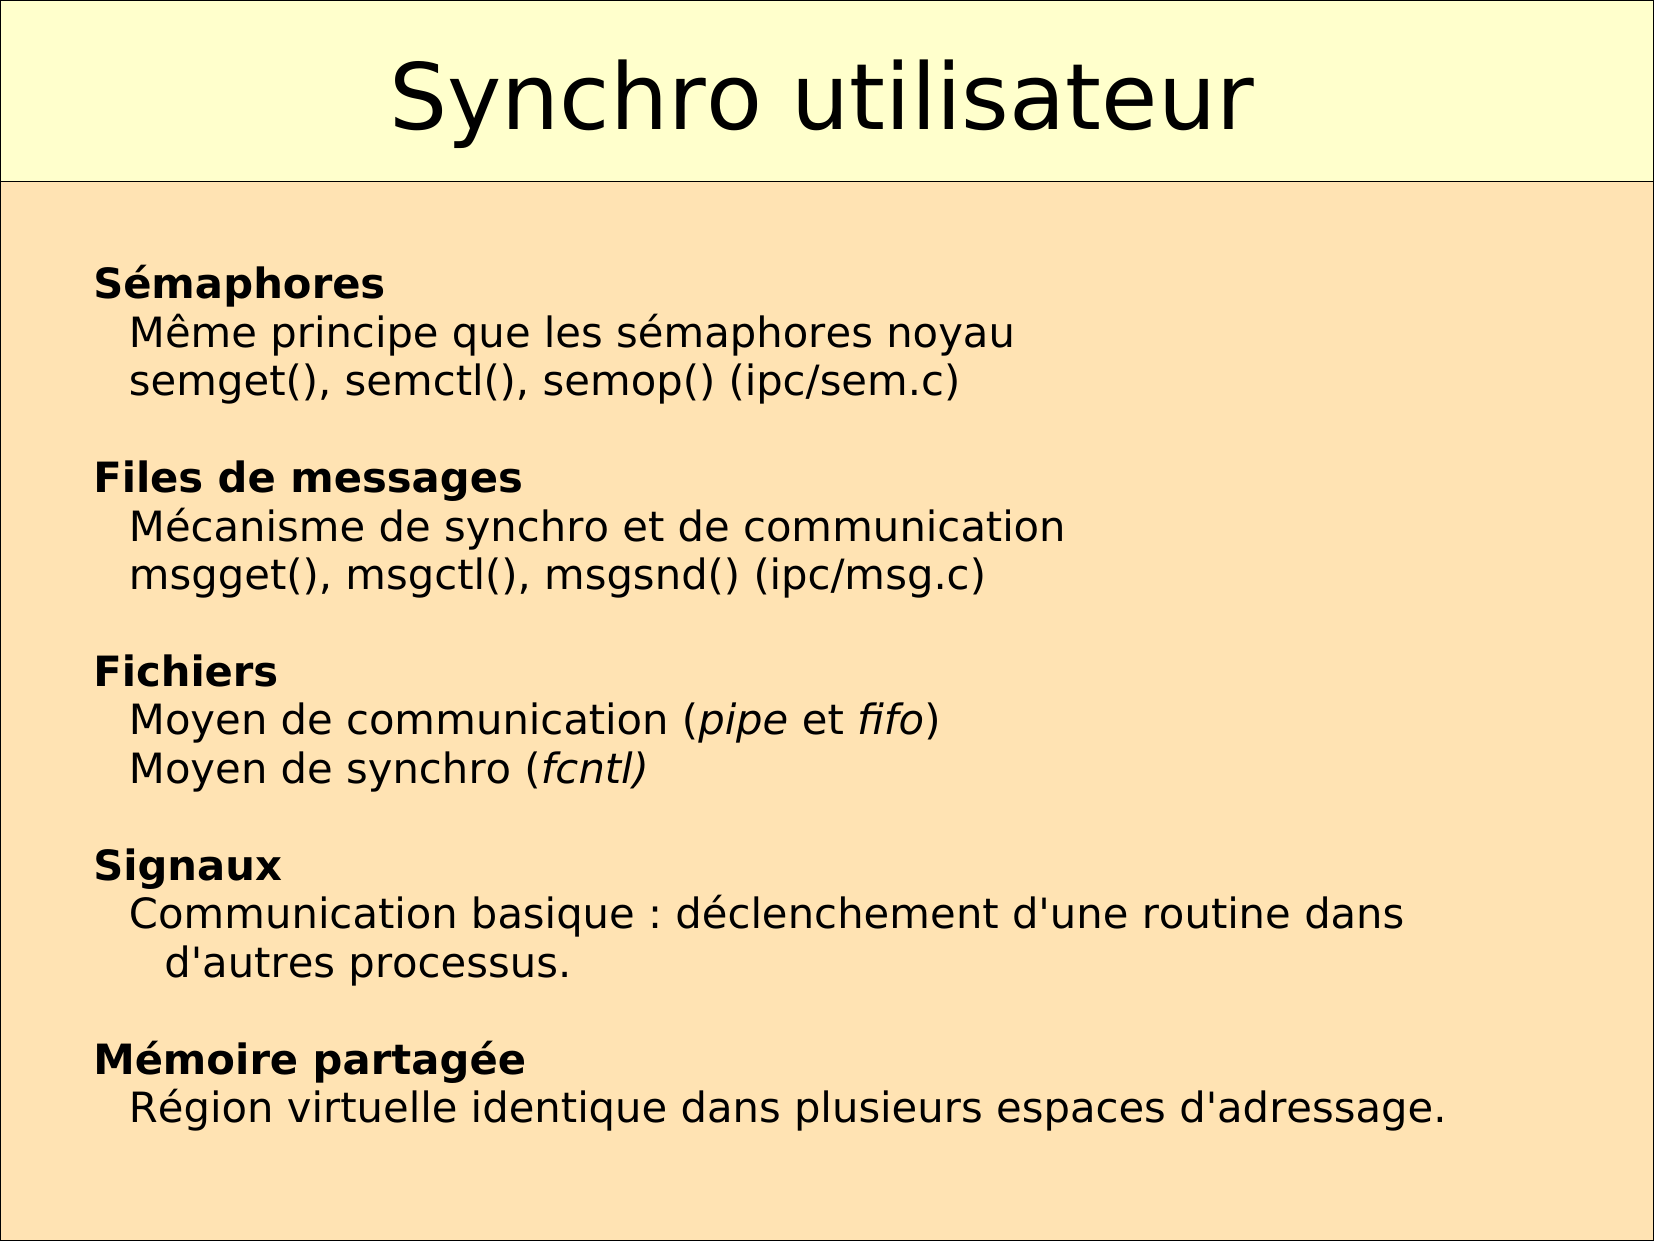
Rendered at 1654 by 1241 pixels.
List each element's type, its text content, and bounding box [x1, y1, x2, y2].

text_box Sémaphores Même principe que les sémaphores noyau semget(), semctl(), semop() (ipc/sem.c) Files de messages Mécanisme de synchro et de communication msgget(), msgctl(), msgsnd() (ipc/msg.c) Fichiers Moyen de communication (pipe et fifo) Moyen de synchro (fcntl) Signaux Communication basique : déclenchement d'une routine dans d'autres processus. Mémoire partagée Région virtuelle identique dans plusieurs espaces d'adressage. [93, 218, 1533, 1174]
title Synchro utilisateur [114, 38, 1531, 158]
